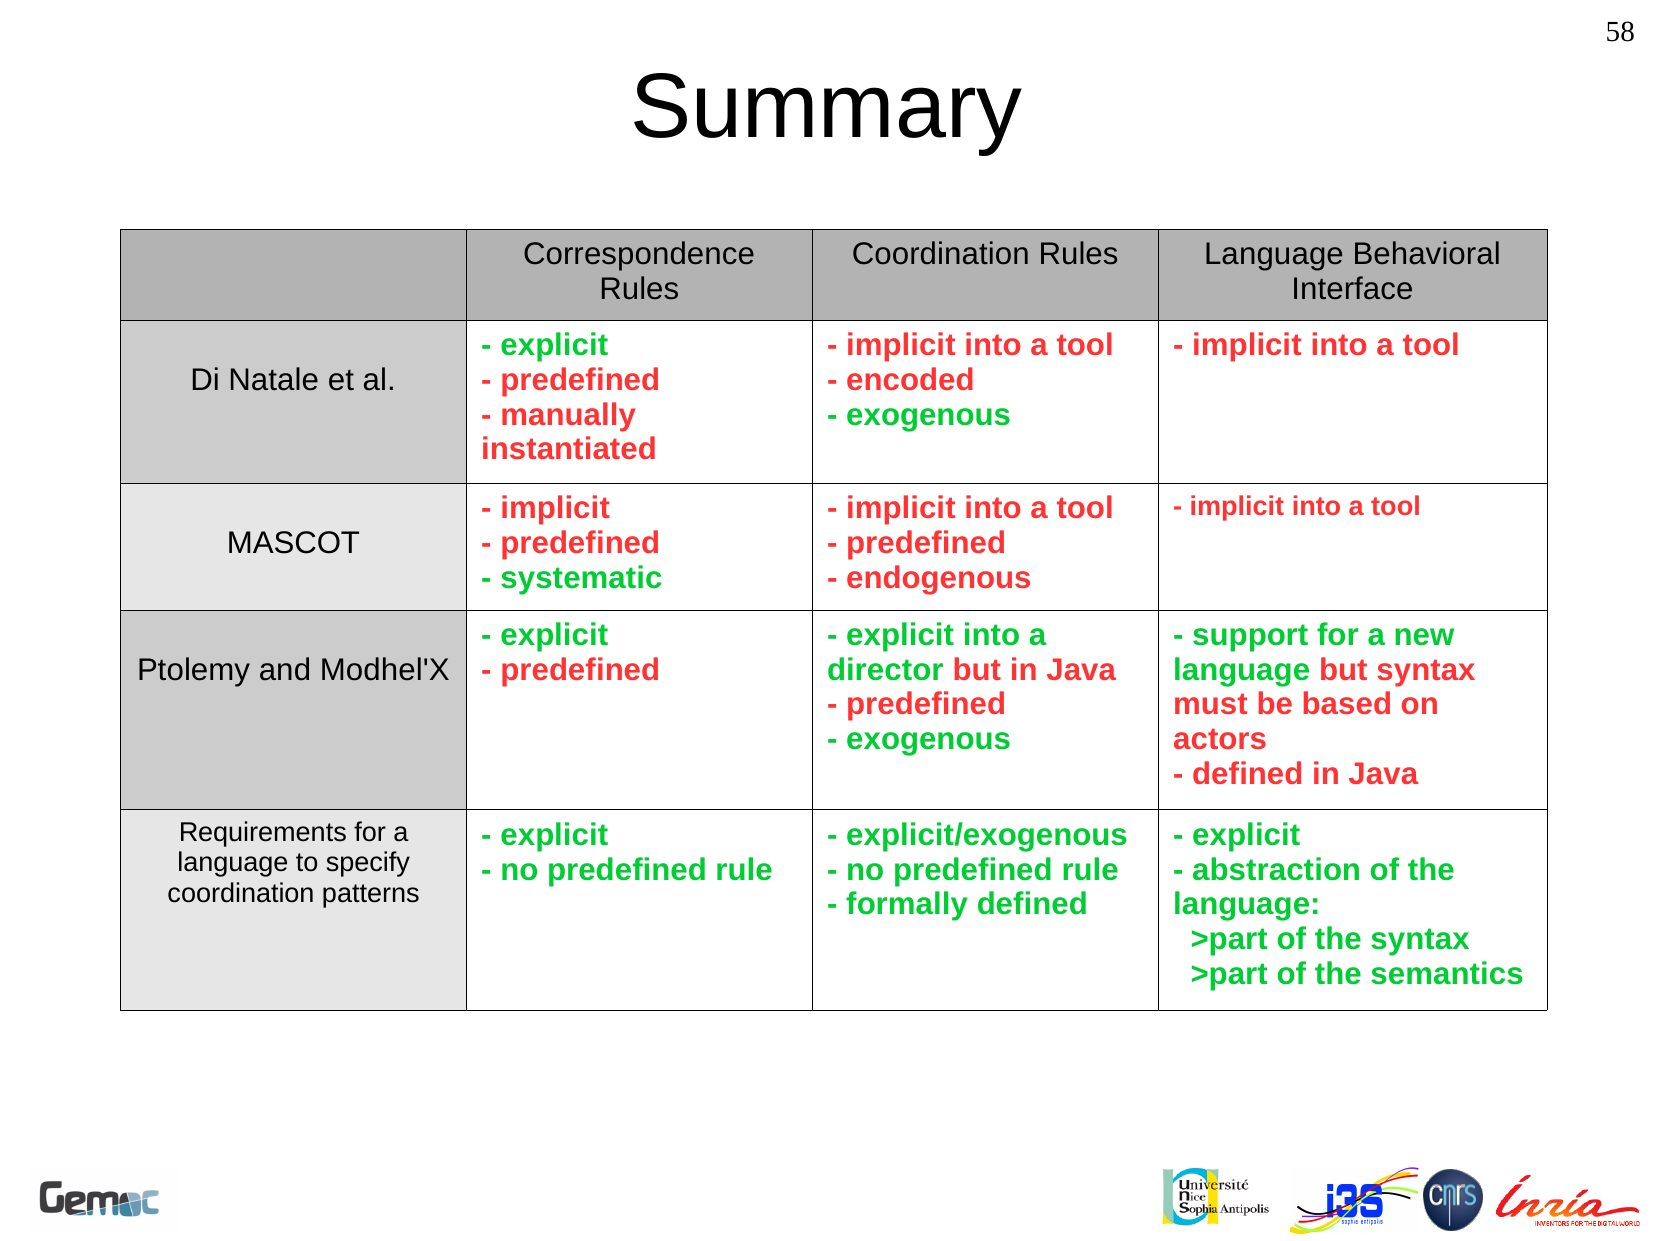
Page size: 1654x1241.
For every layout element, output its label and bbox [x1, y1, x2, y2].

table_cell [467, 611, 812, 809]
table_cell [1159, 484, 1547, 610]
table_header [121, 230, 466, 320]
picture [1137, 1150, 1647, 1241]
table_header [813, 230, 1158, 320]
table_cell [813, 484, 1158, 610]
table_cell [813, 611, 1158, 809]
table_cell [121, 484, 466, 610]
table_header [1159, 230, 1547, 320]
table_cell [813, 810, 1158, 1010]
table_cell [467, 810, 812, 1010]
title [82, 2, 1571, 210]
table_header [467, 230, 812, 320]
table_cell [467, 321, 812, 483]
table_cell [121, 611, 466, 809]
table_cell [121, 321, 466, 483]
table_cell [467, 484, 812, 610]
table_cell [1159, 611, 1547, 809]
table_cell [813, 321, 1158, 483]
table_cell [1159, 810, 1547, 1010]
table_cell [121, 810, 466, 1010]
table_cell [1159, 321, 1547, 483]
